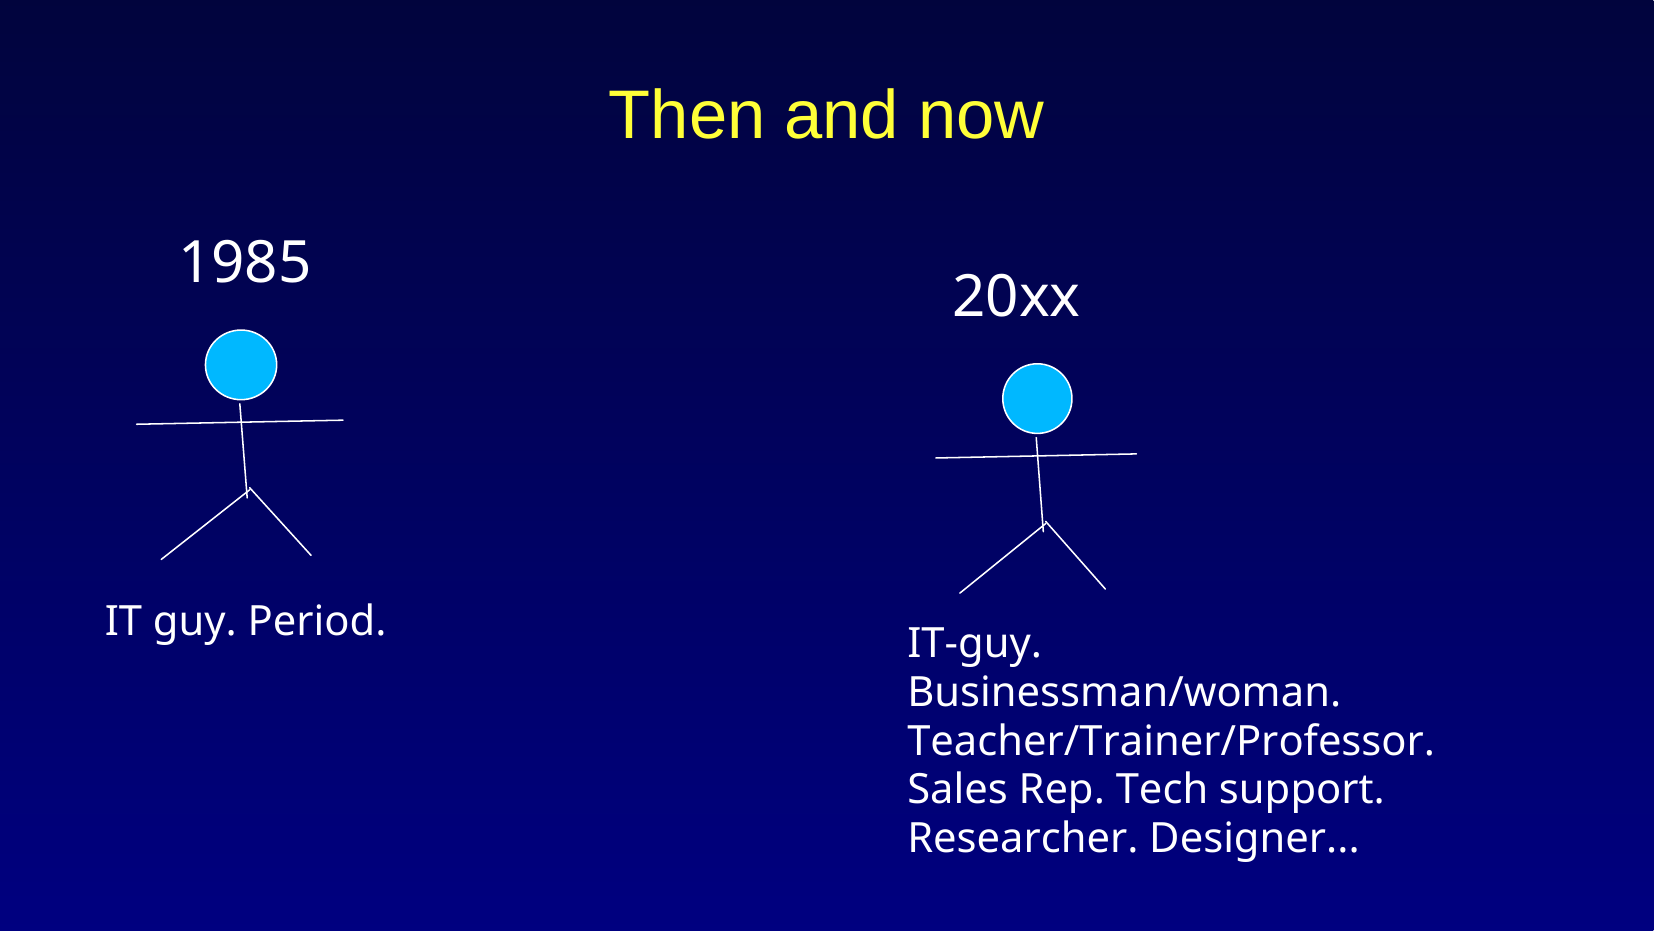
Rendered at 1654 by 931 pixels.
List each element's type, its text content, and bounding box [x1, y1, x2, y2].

text_box IT guy. Period. [104, 596, 774, 652]
text_box [205, 330, 277, 400]
text_box [136, 403, 343, 560]
text_box [1002, 363, 1072, 434]
text_box 20xx [952, 253, 1230, 322]
text_box [935, 437, 1137, 594]
title Then and now [82, 37, 1571, 193]
text_box 1985 [178, 219, 508, 288]
text_box IT-guy. Businessman/woman. Teacher/Trainer/Professor. Sales Rep. Tech support. Researcher. Designer... [907, 617, 1467, 864]
